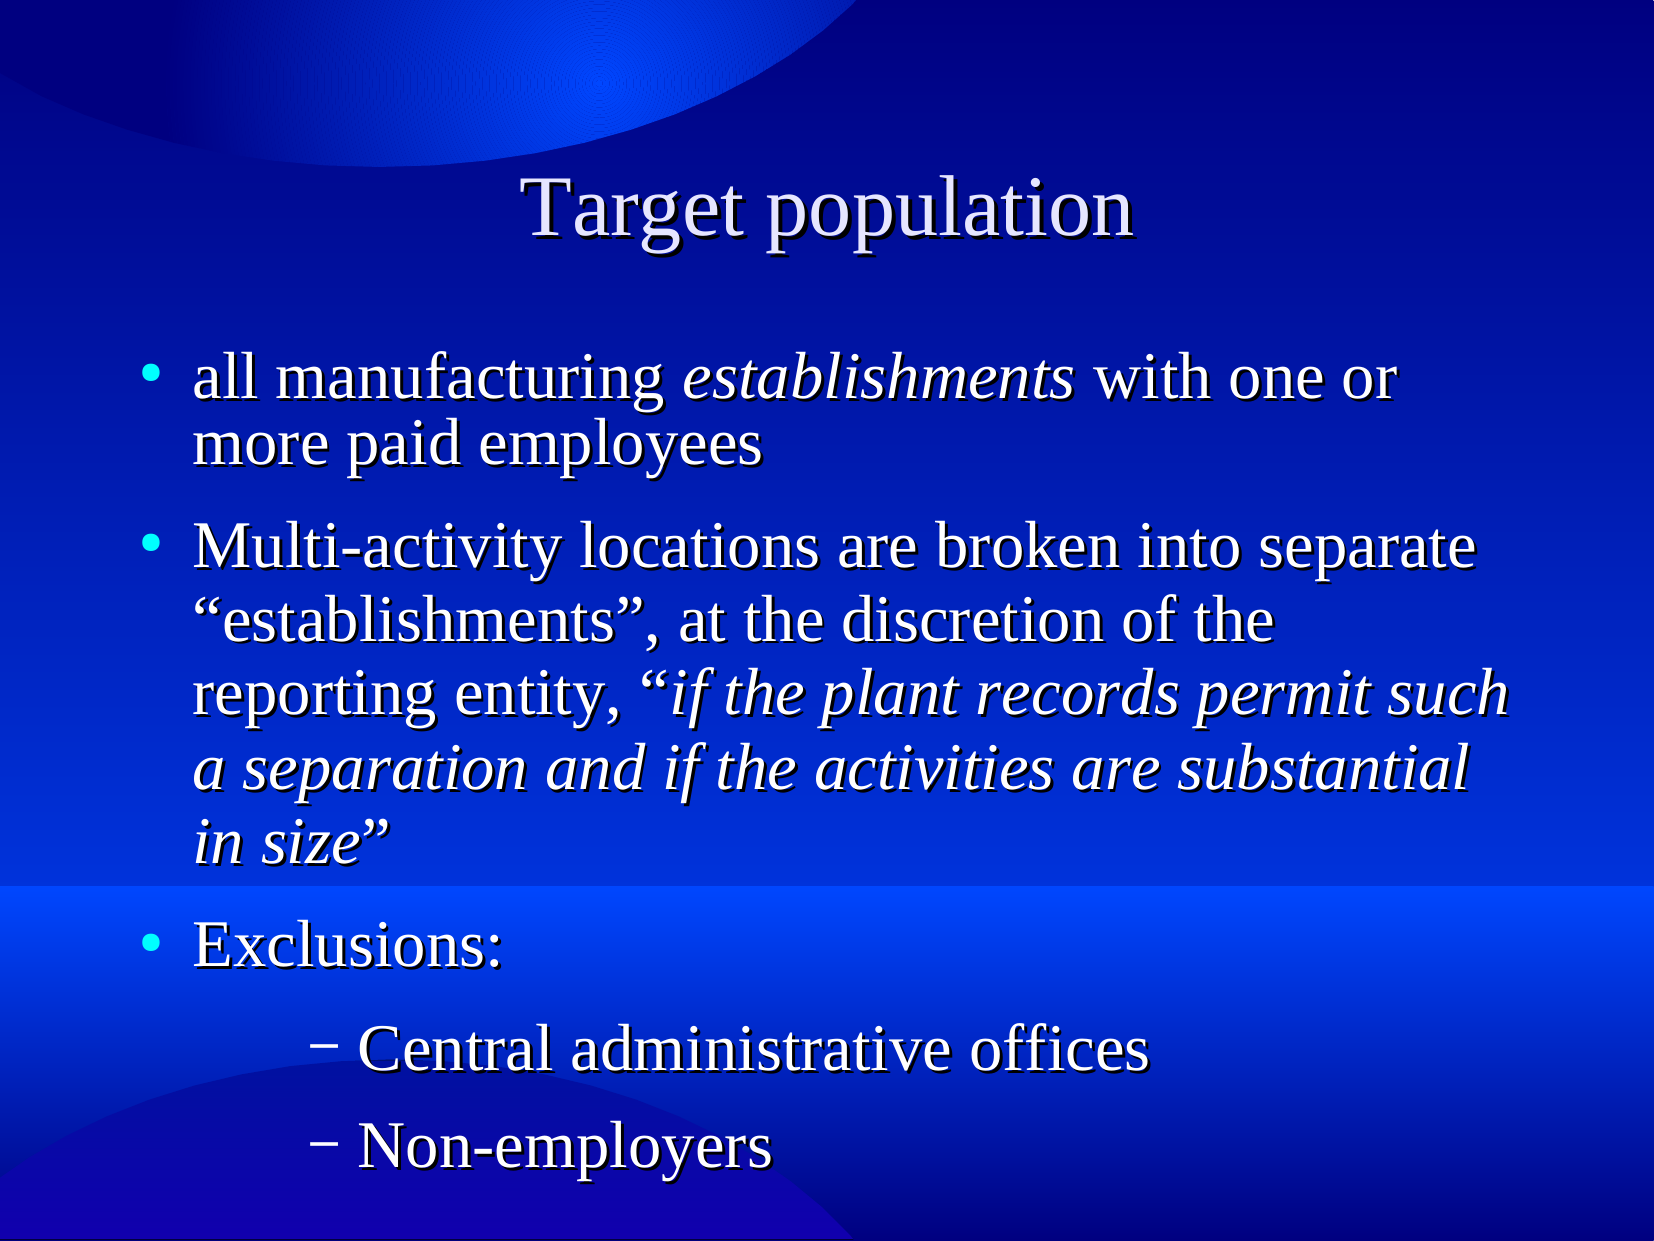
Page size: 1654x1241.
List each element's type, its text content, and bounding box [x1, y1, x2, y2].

list all manufacturing establishments with one or more paid employees Multi-activity locations are broken into separate “establishments”, at the discretion of the reporting entity, “if the plant records permit such a separation and if the activities are substantial in size” Exclusions: Central administrative offices Non-employers [121, 344, 1534, 1241]
title Target population [121, 102, 1534, 310]
